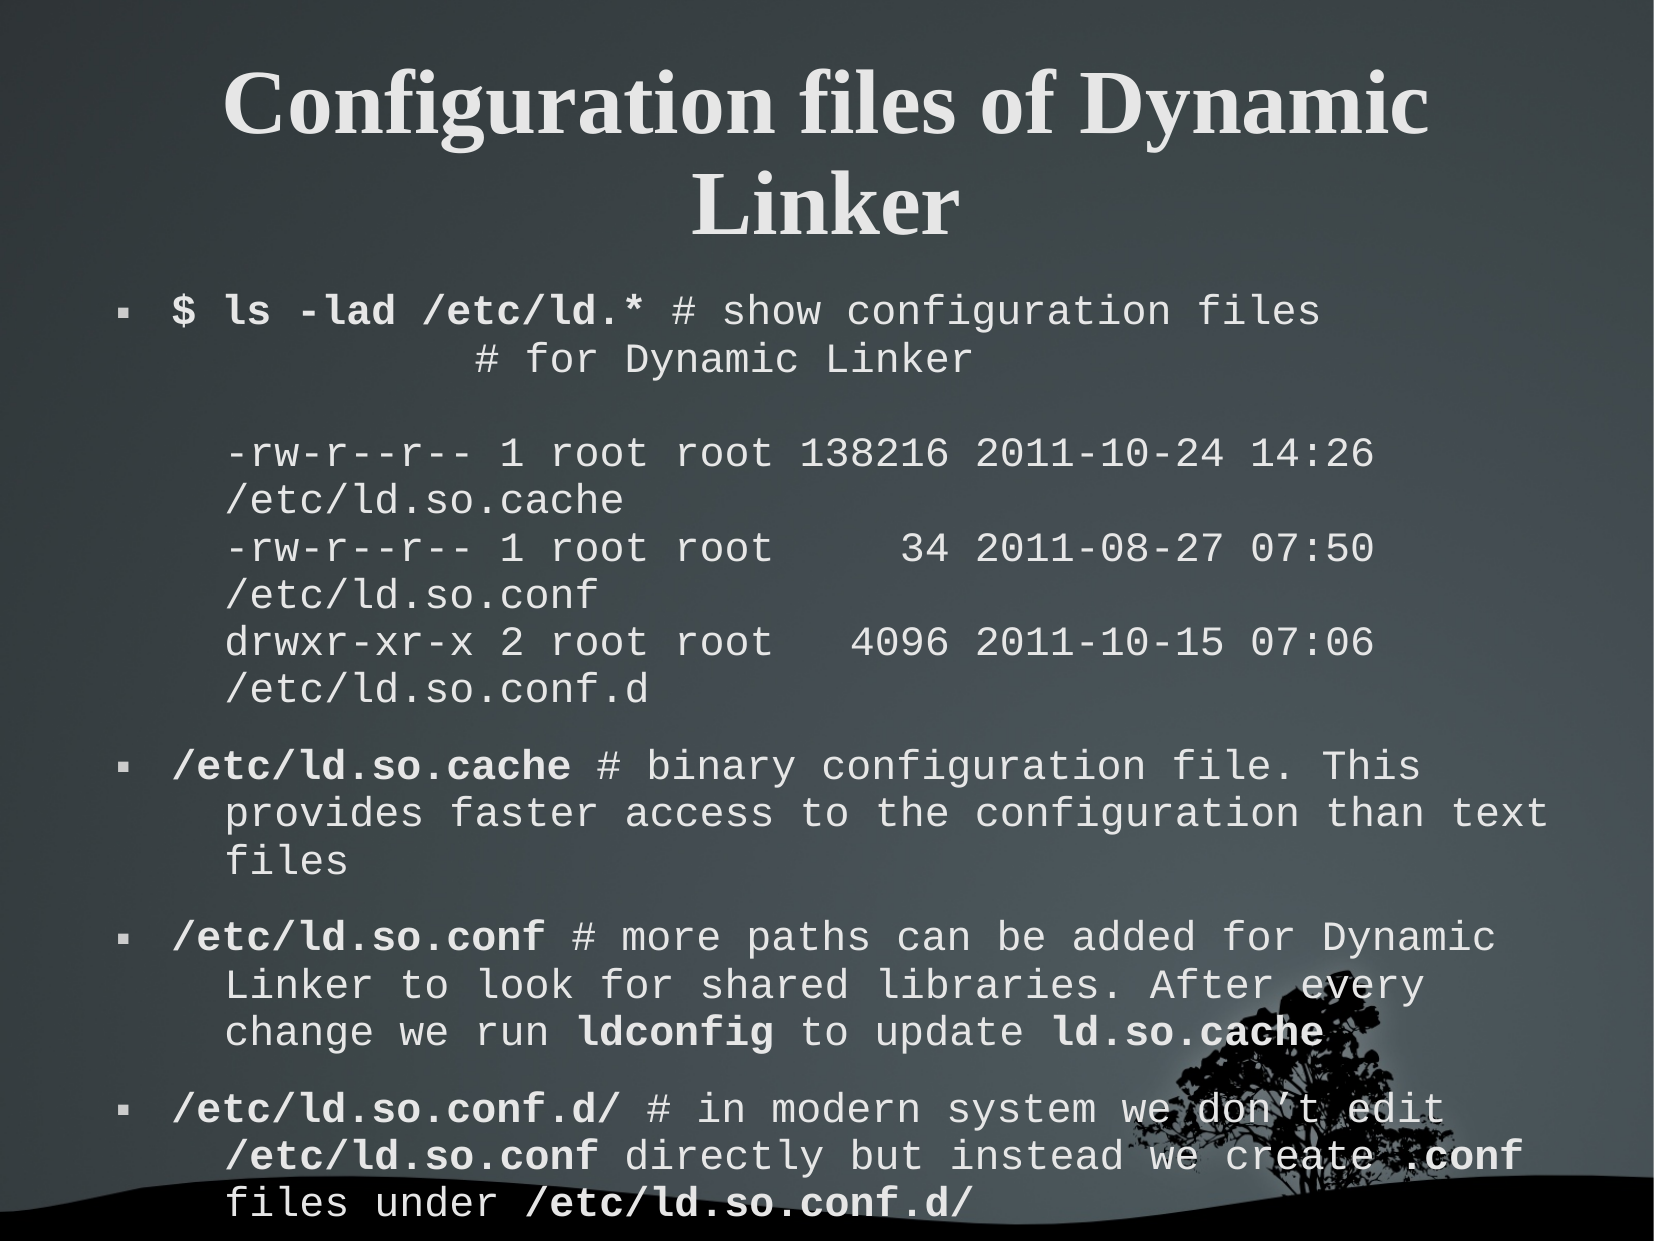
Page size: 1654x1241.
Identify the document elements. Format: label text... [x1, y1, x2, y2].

picture [0, 0, 1654, 1241]
title Configuration files of Dynamic Linker [82, 33, 1571, 273]
list $ ls -lad /etc/ld.* # show configuration files # for Dynamic Linker -rw-r--r-- 1 root root 138216 2011-10-24 14:26 /etc/ld.so.cache -rw-r--r-- 1 root root 34 2011-08-27 07:50 /etc/ld.so.conf drwxr-xr-x 2 root root 4096 2011-10-15 07:06 /etc/ld.so.conf.d /etc/ld.so.cache # binary configuration file. This provides faster access to the configuration than text files /etc/ld.so.conf # more paths can be added for Dynamic Linker to look for shared libraries. After every change we run ldconfig to update ld.so.cache /etc/ld.so.conf.d/ # in modern system we don’t edit /etc/ld.so.conf directly but instead we create .conf files under /etc/ld.so.conf.d/ [82, 290, 1571, 1230]
